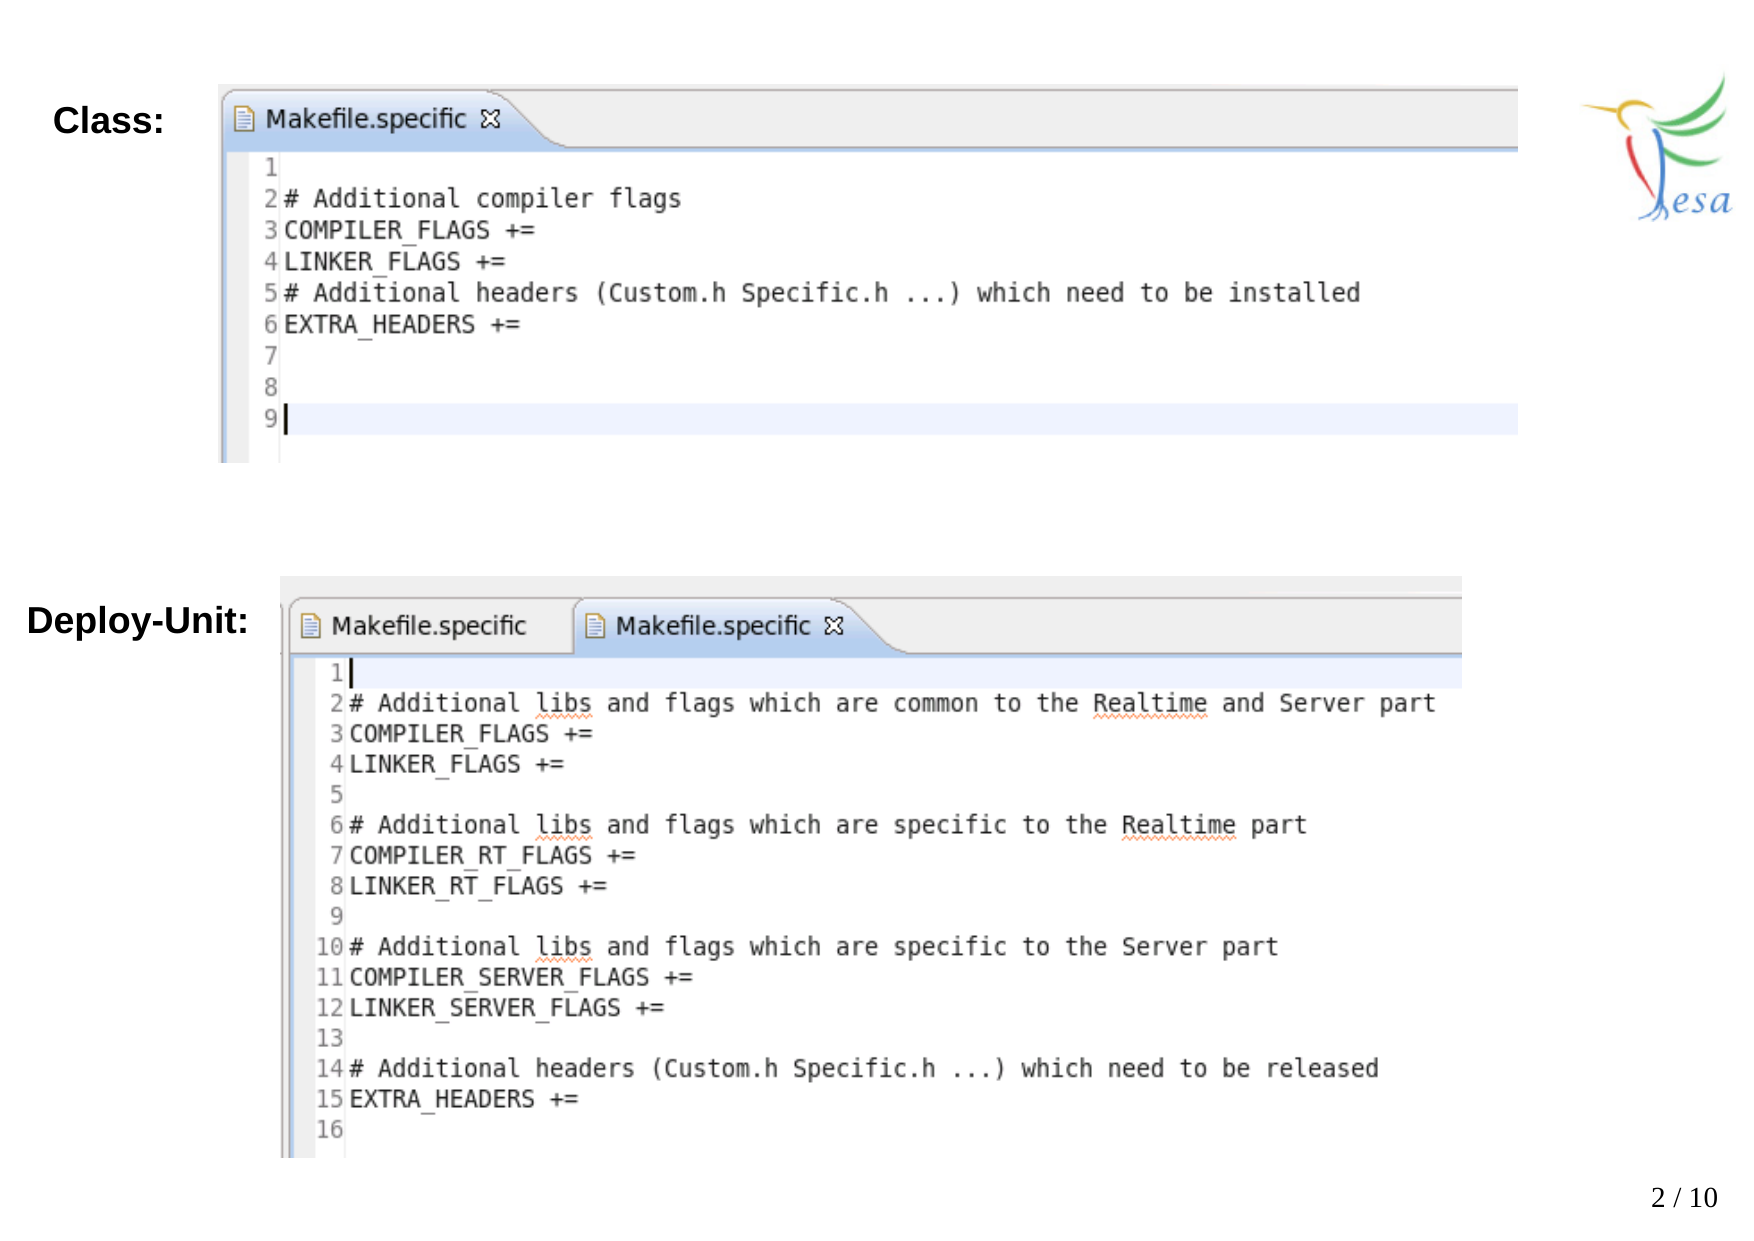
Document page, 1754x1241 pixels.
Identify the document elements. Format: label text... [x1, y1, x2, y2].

text_box Class: [38, 91, 181, 151]
picture [1579, 64, 1736, 222]
picture [280, 576, 1462, 1158]
picture [218, 84, 1518, 463]
text_box Deploy-Unit: [11, 592, 265, 651]
